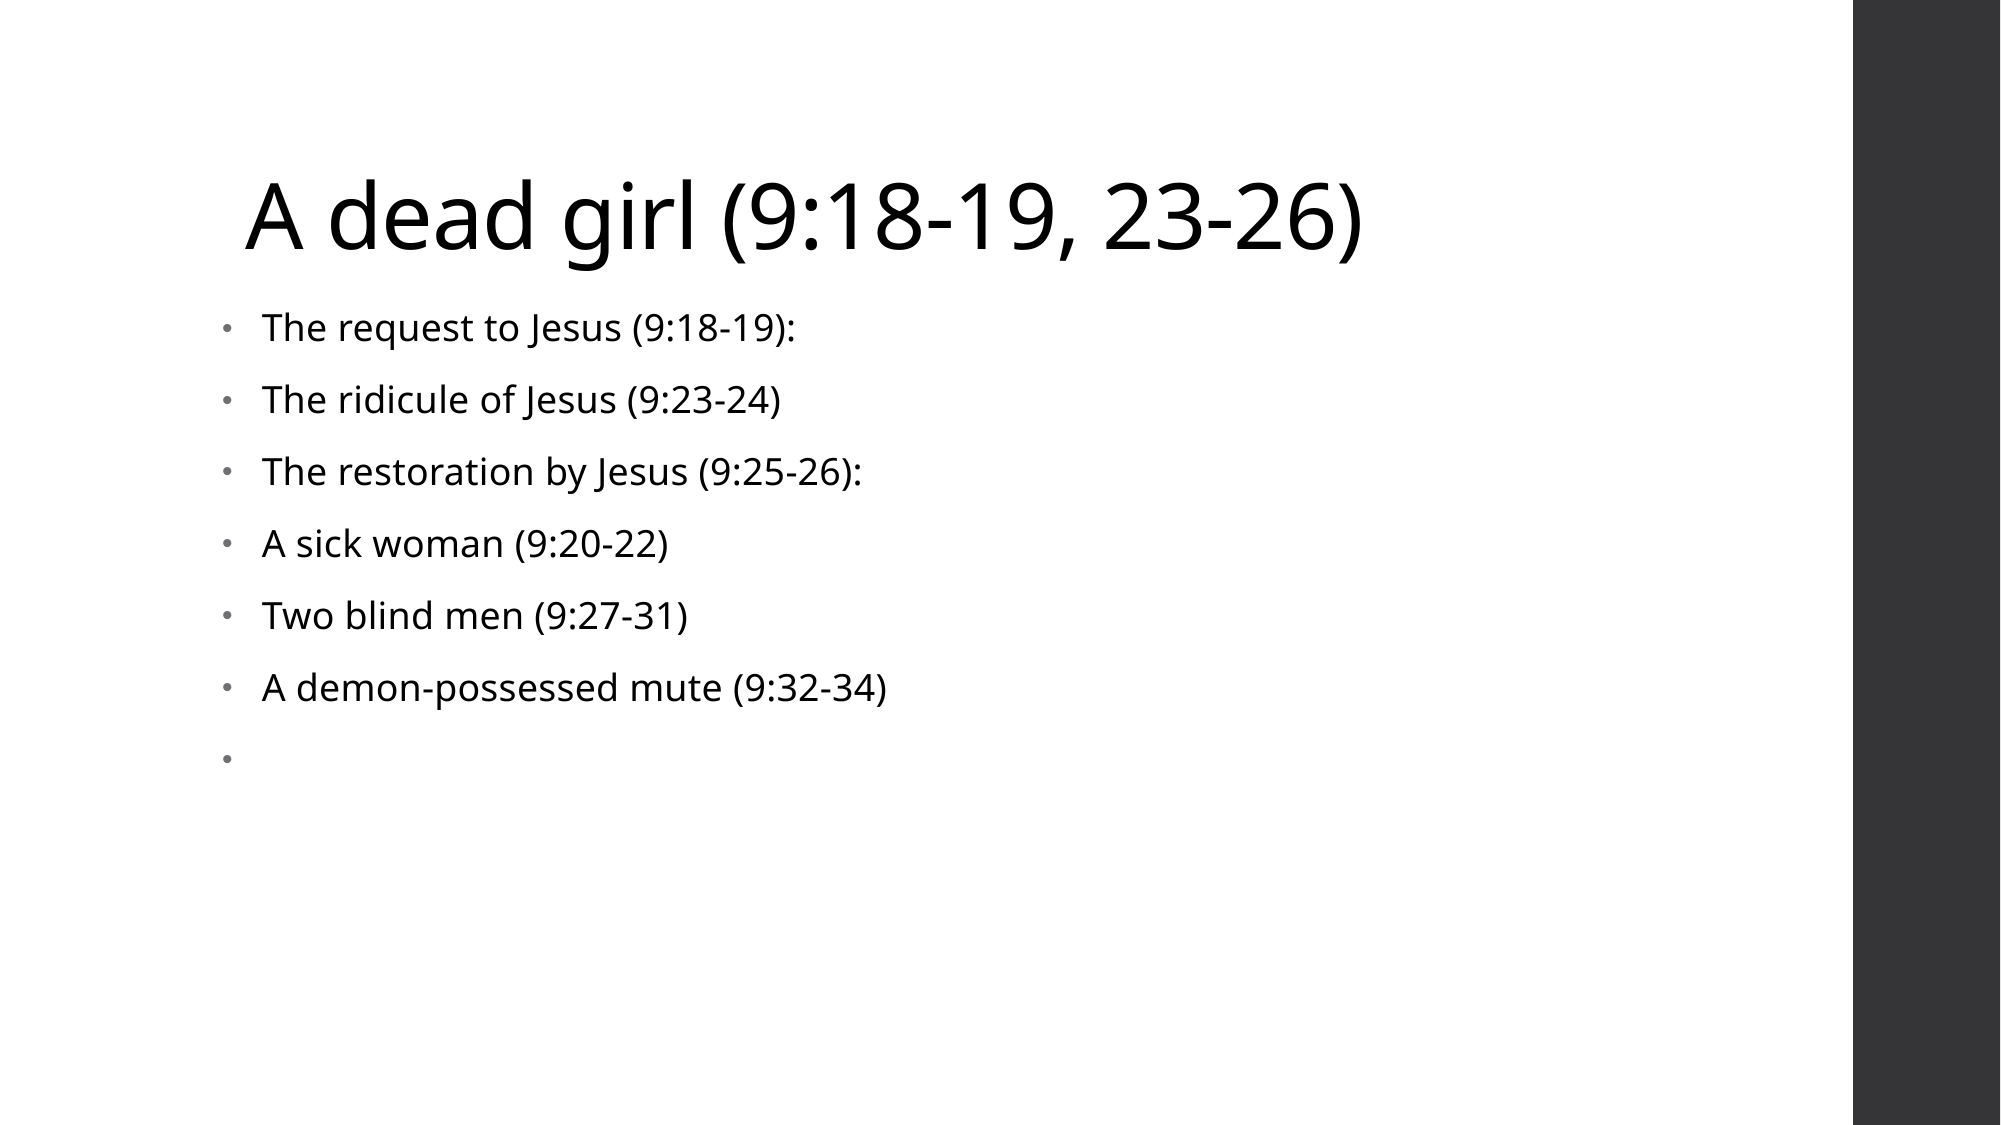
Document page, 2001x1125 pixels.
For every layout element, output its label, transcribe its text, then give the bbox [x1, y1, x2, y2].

list The request to Jesus (9:18-19): The ridicule of Jesus (9:23-24) The restoration by Jesus (9:25-26): A sick woman (9:20-22) Two blind men (9:27-31) A demon-possessed mute (9:32-34) [206, 299, 1617, 1014]
title A dead girl (9:18-19, 23-26) [206, 60, 1797, 278]
